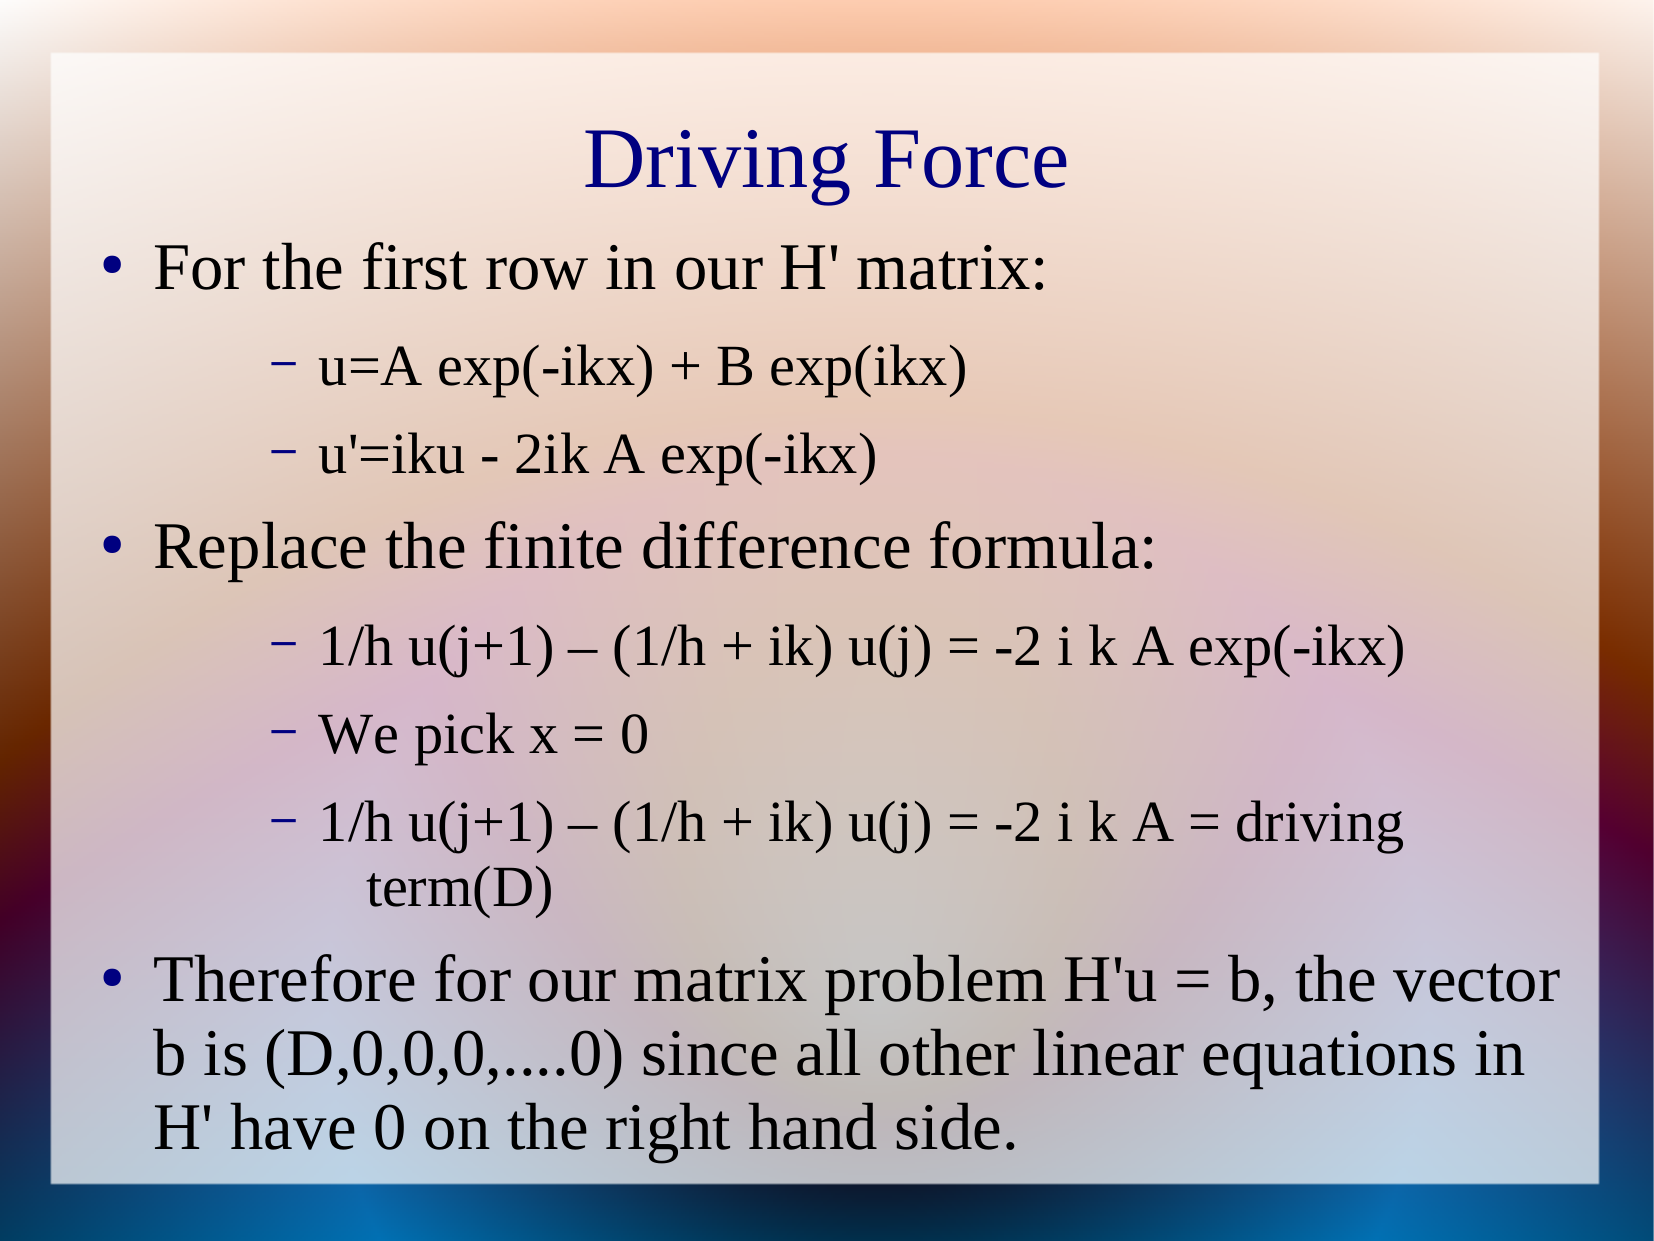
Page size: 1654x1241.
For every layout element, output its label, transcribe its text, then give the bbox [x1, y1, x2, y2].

title Driving Force [82, 55, 1571, 229]
list For the first row in our H' matrix: u=A exp(-ikx) + B exp(ikx) u'=iku - 2ik A exp(-ikx) Replace the finite difference formula: 1/h u(j+1) – (1/h + ik) u(j) = -2 i k A exp(-ikx) We pick x = 0 1/h u(j+1) – (1/h + ik) u(j) = -2 i k A = driving term(D) Therefore for our matrix problem H'u = b, the vector b is (D,0,0,0,....0) since all other linear equations in H' have 0 on the right hand side. [82, 229, 1571, 1171]
picture [0, 0, 1654, 1241]
